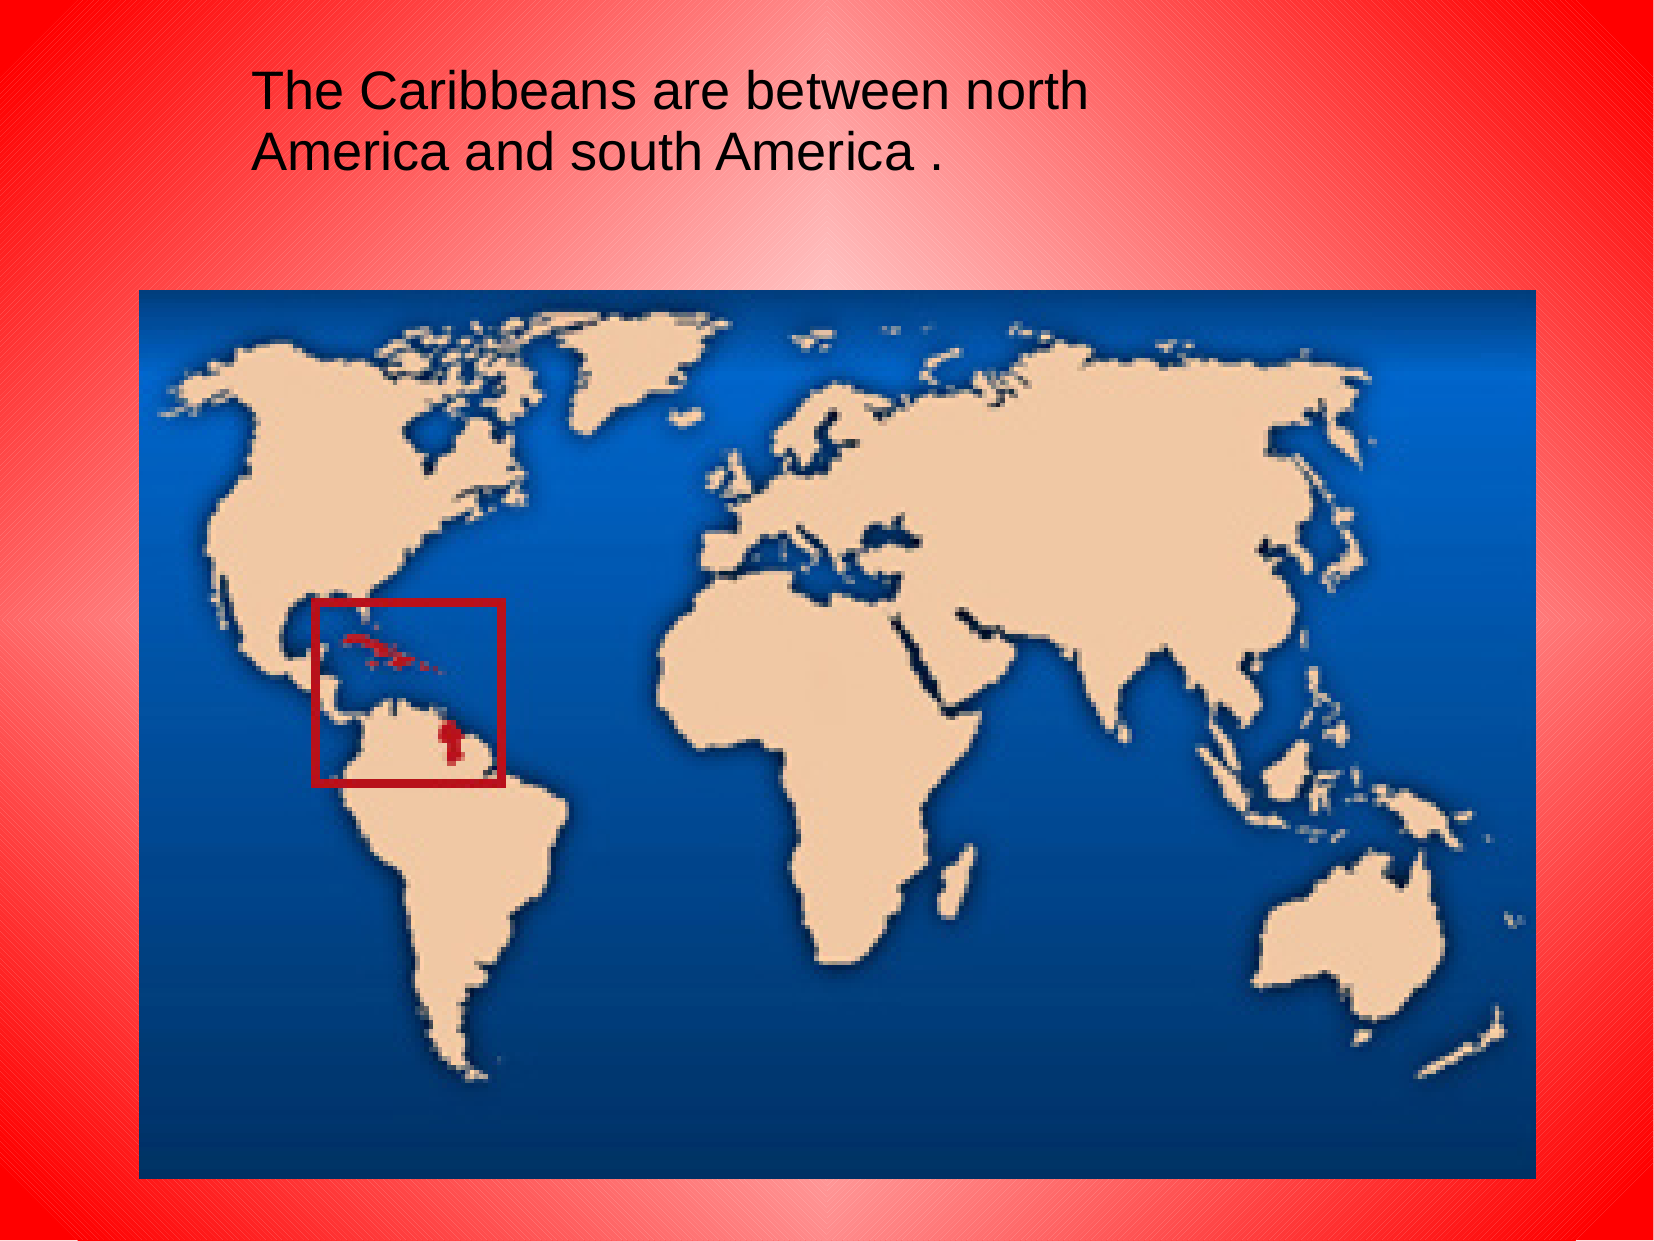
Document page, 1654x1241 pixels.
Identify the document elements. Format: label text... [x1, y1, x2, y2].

picture [139, 290, 1536, 1179]
text_box The Caribbeans are between north America and south America . [236, 53, 1312, 189]
